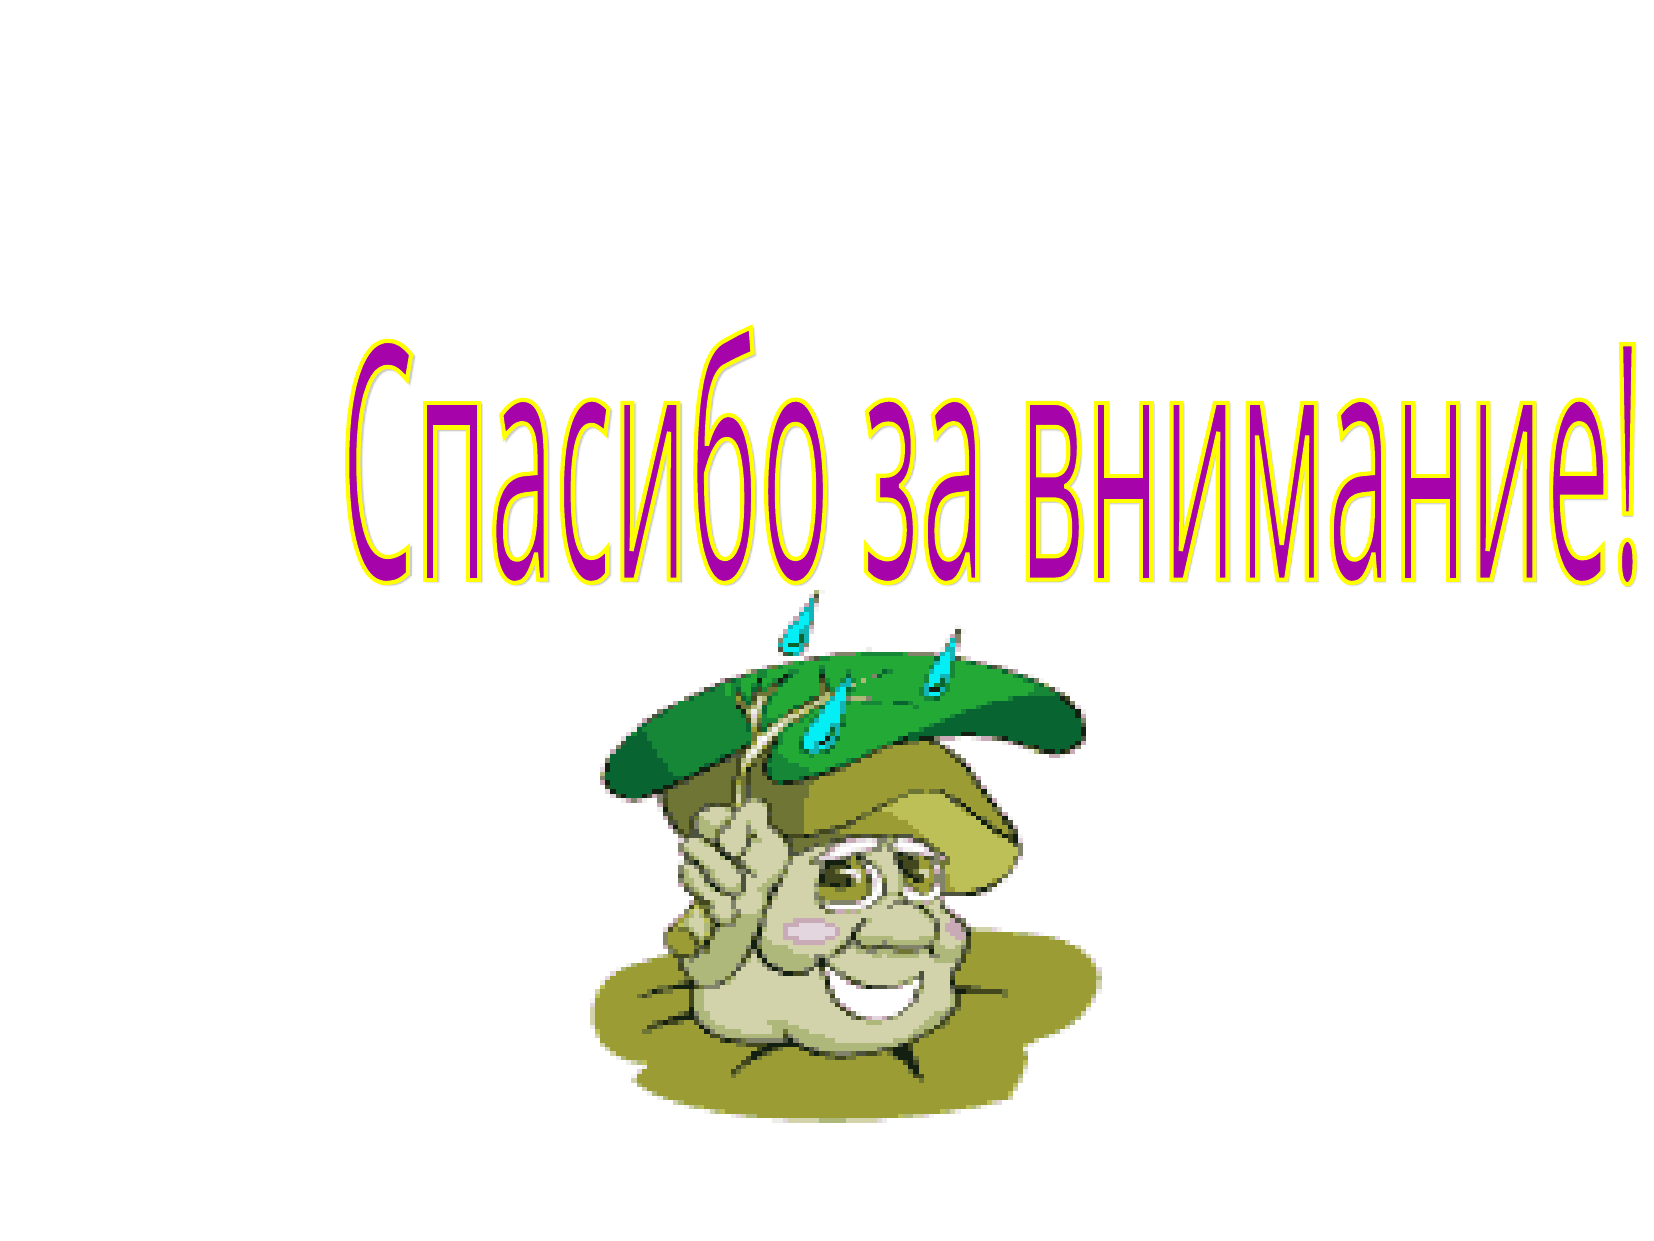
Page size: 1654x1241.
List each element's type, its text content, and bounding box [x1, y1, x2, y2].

picture [590, 590, 1123, 1123]
text_box Спасибо за внимание! [1478, 402, 1535, 580]
text_box Спасибо за внимание! [866, 399, 915, 583]
text_box Спасибо за внимание! [1331, 399, 1384, 583]
text_box Спасибо за внимание! [424, 402, 479, 580]
text_box Спасибо за внимание! [1096, 402, 1152, 580]
text_box Спасибо за внимание! [1402, 402, 1459, 580]
text_box Спасибо за внимание! [1551, 399, 1606, 583]
text_box Спасибо за внимание! [766, 399, 825, 583]
text_box Спасибо за внимание! [347, 340, 412, 583]
text_box Спасибо за внимание! [1621, 344, 1634, 514]
text_box Спасибо за внимание! [622, 402, 679, 580]
text_box Спасибо за внимание! [1171, 402, 1228, 580]
text_box Спасибо за внимание! [1027, 402, 1081, 580]
text_box Спасибо за внимание! [494, 399, 546, 583]
text_box Спасибо за внимание! [561, 399, 609, 583]
text_box Спасибо за внимание! [1620, 539, 1635, 585]
text_box Спасибо за внимание! [695, 327, 754, 583]
text_box Спасибо за внимание! [925, 399, 978, 583]
text_box Спасибо за внимание! [1247, 402, 1317, 580]
